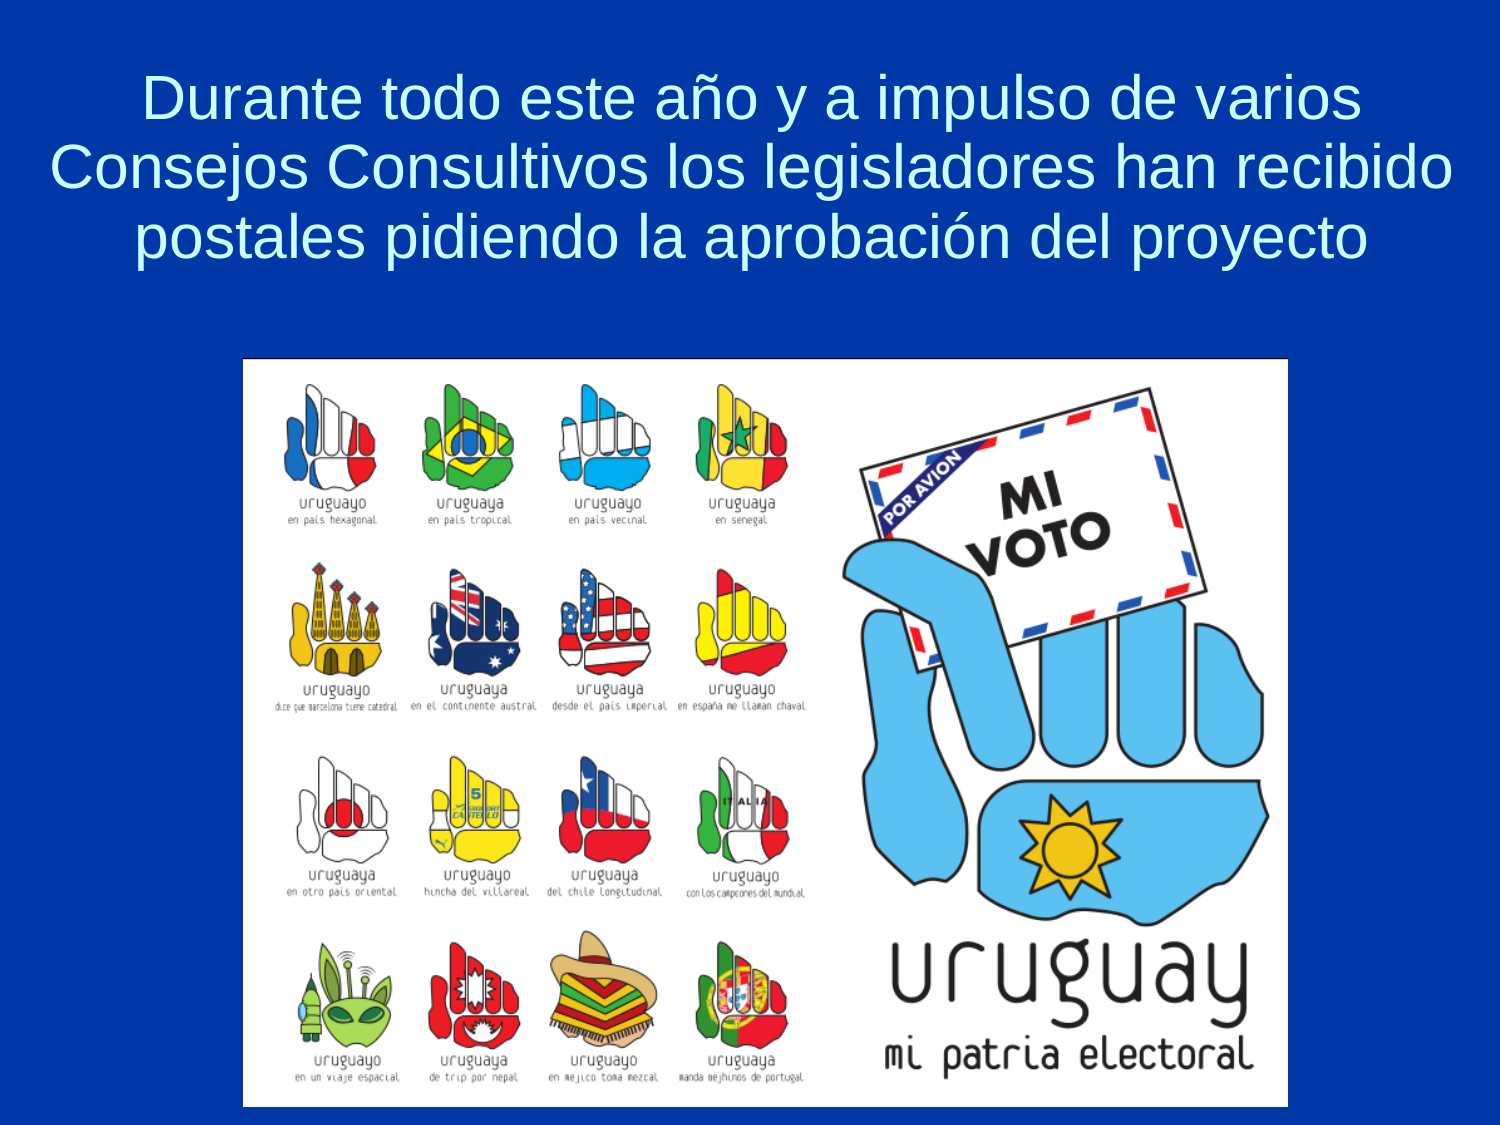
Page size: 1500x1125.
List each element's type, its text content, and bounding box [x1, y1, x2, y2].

picture [243, 358, 1288, 1107]
title Durante todo este año y a impulso de varios Consejos Consultivos los legisladores han recibido postales pidiendo la aprobación del proyecto [17, 0, 1489, 356]
